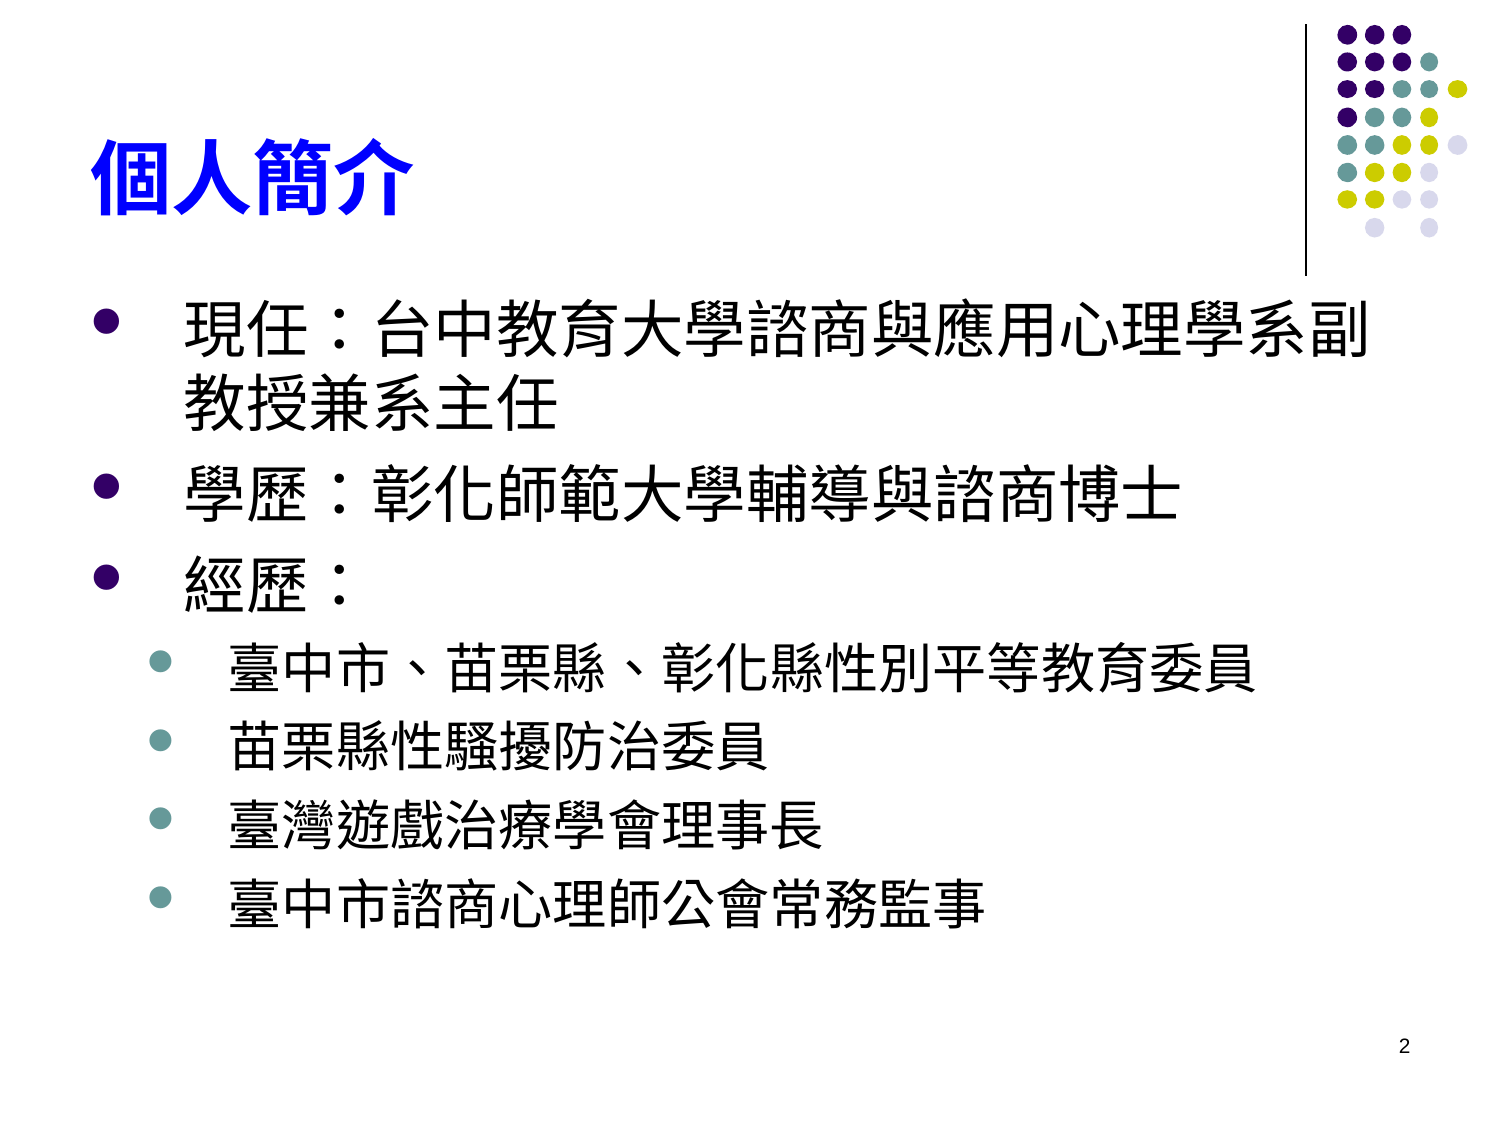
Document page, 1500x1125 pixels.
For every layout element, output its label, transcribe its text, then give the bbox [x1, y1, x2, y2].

text_box <number> [1074, 1025, 1426, 1101]
title 個人簡介 [74, 20, 1313, 233]
list 現任：台中教育大學諮商與應用心理學系副教授兼系主任 學歷：彰化師範大學輔導與諮商博士 經歷： 臺中市、苗栗縣、彰化縣性別平等教育委員 苗栗縣性騷擾防治委員 臺灣遊戲治療學會理事長 臺中市諮商心理師公會常務監事 [75, 282, 1426, 1006]
